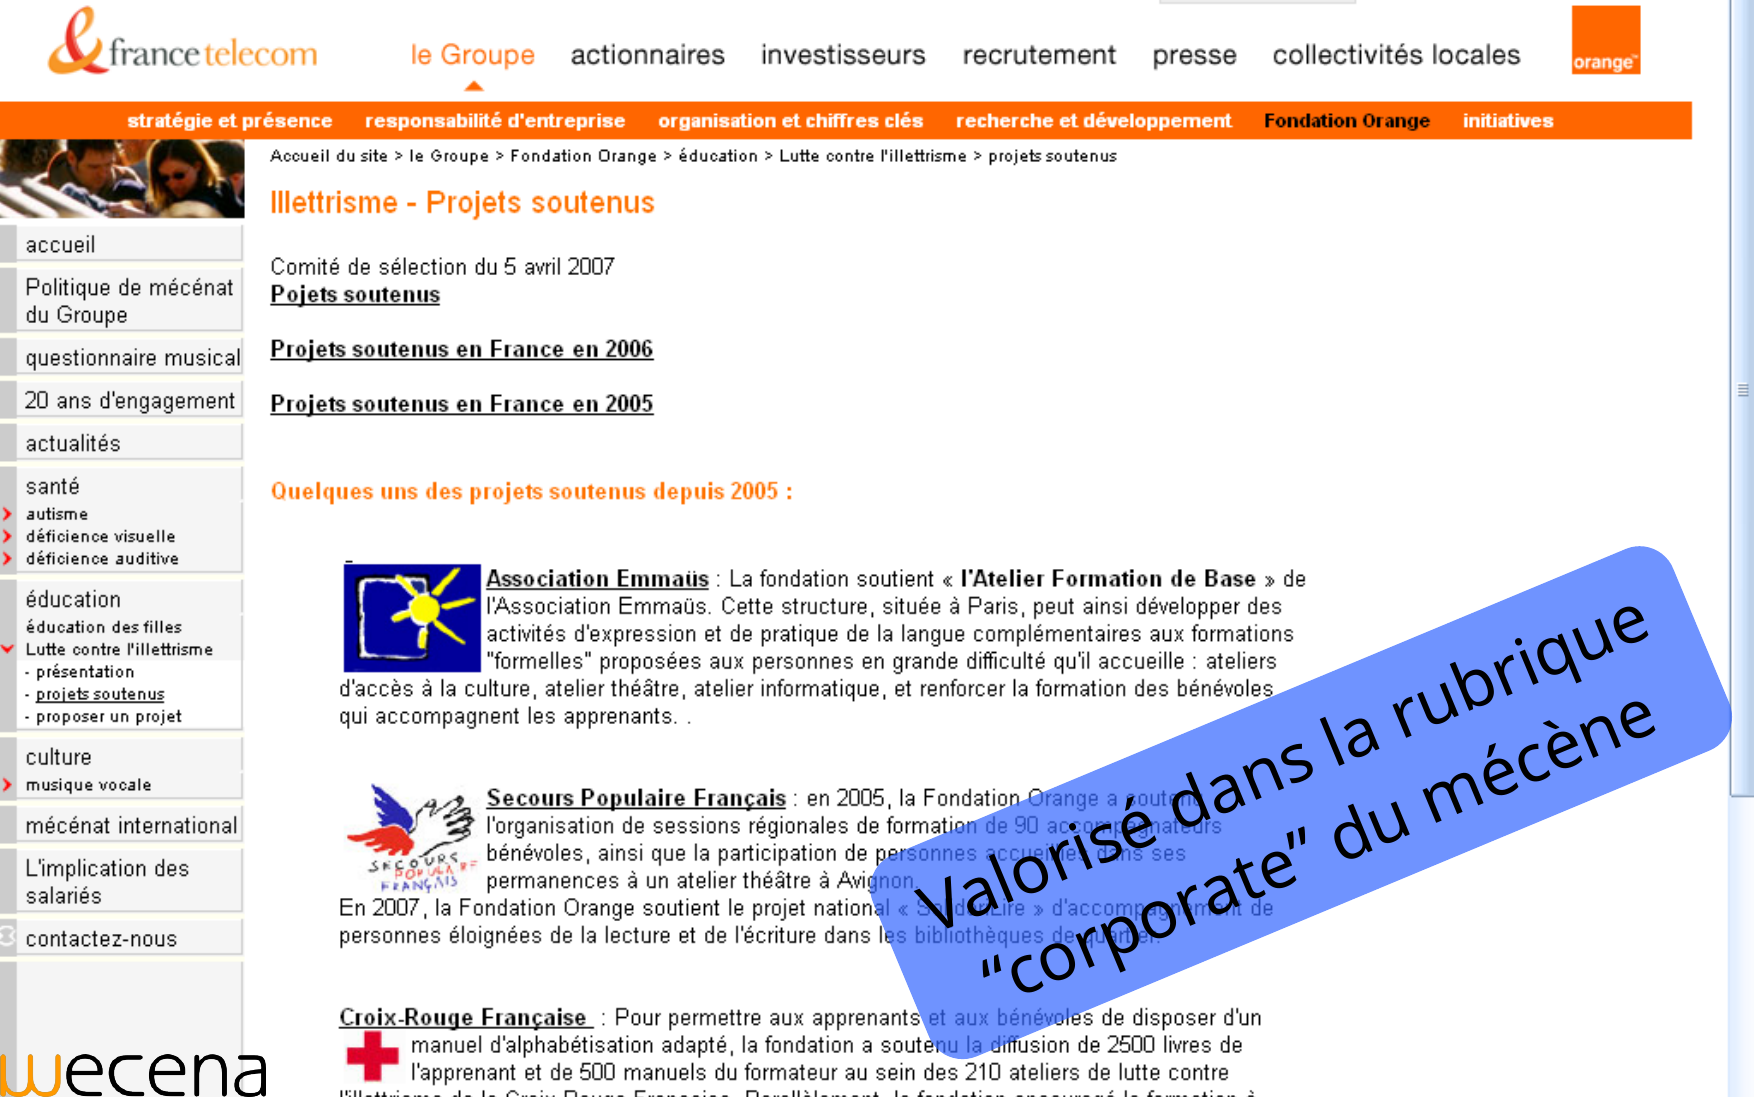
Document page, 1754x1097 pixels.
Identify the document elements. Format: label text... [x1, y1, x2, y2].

text_box Valorisé dans la rubrique “corporate” du mécène [870, 546, 1733, 1060]
picture [0, 0, 1754, 1097]
